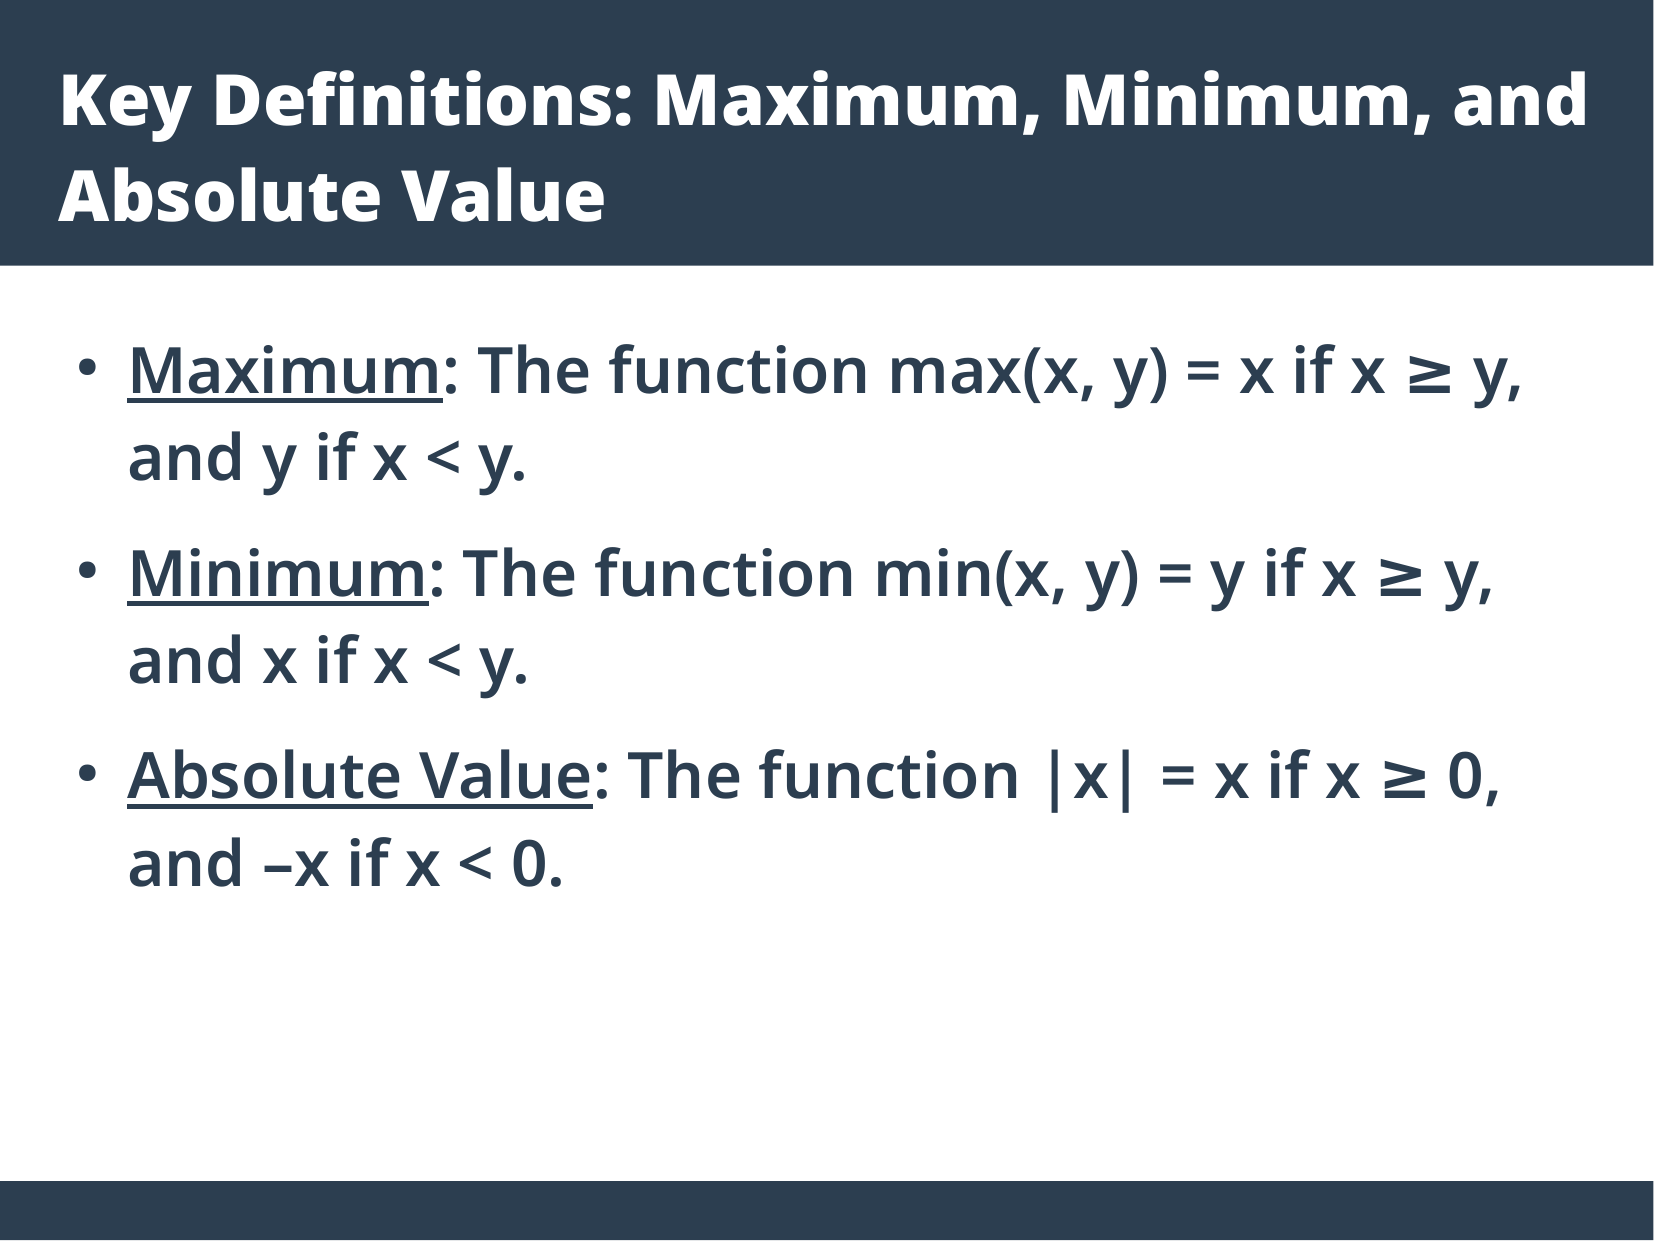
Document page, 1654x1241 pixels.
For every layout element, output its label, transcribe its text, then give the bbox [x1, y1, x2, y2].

title Key Definitions: Maximum, Minimum, and Absolute Value [59, 49, 1595, 207]
list Maximum: The function max(x, y) = x if x ≥ y, and y if x < y. Minimum: The function min(x, y) = y if x ≥ y, and x if x < y. Absolute Value: The function |x| = x if x ≥ 0, and –x if x < 0. [59, 324, 1595, 916]
